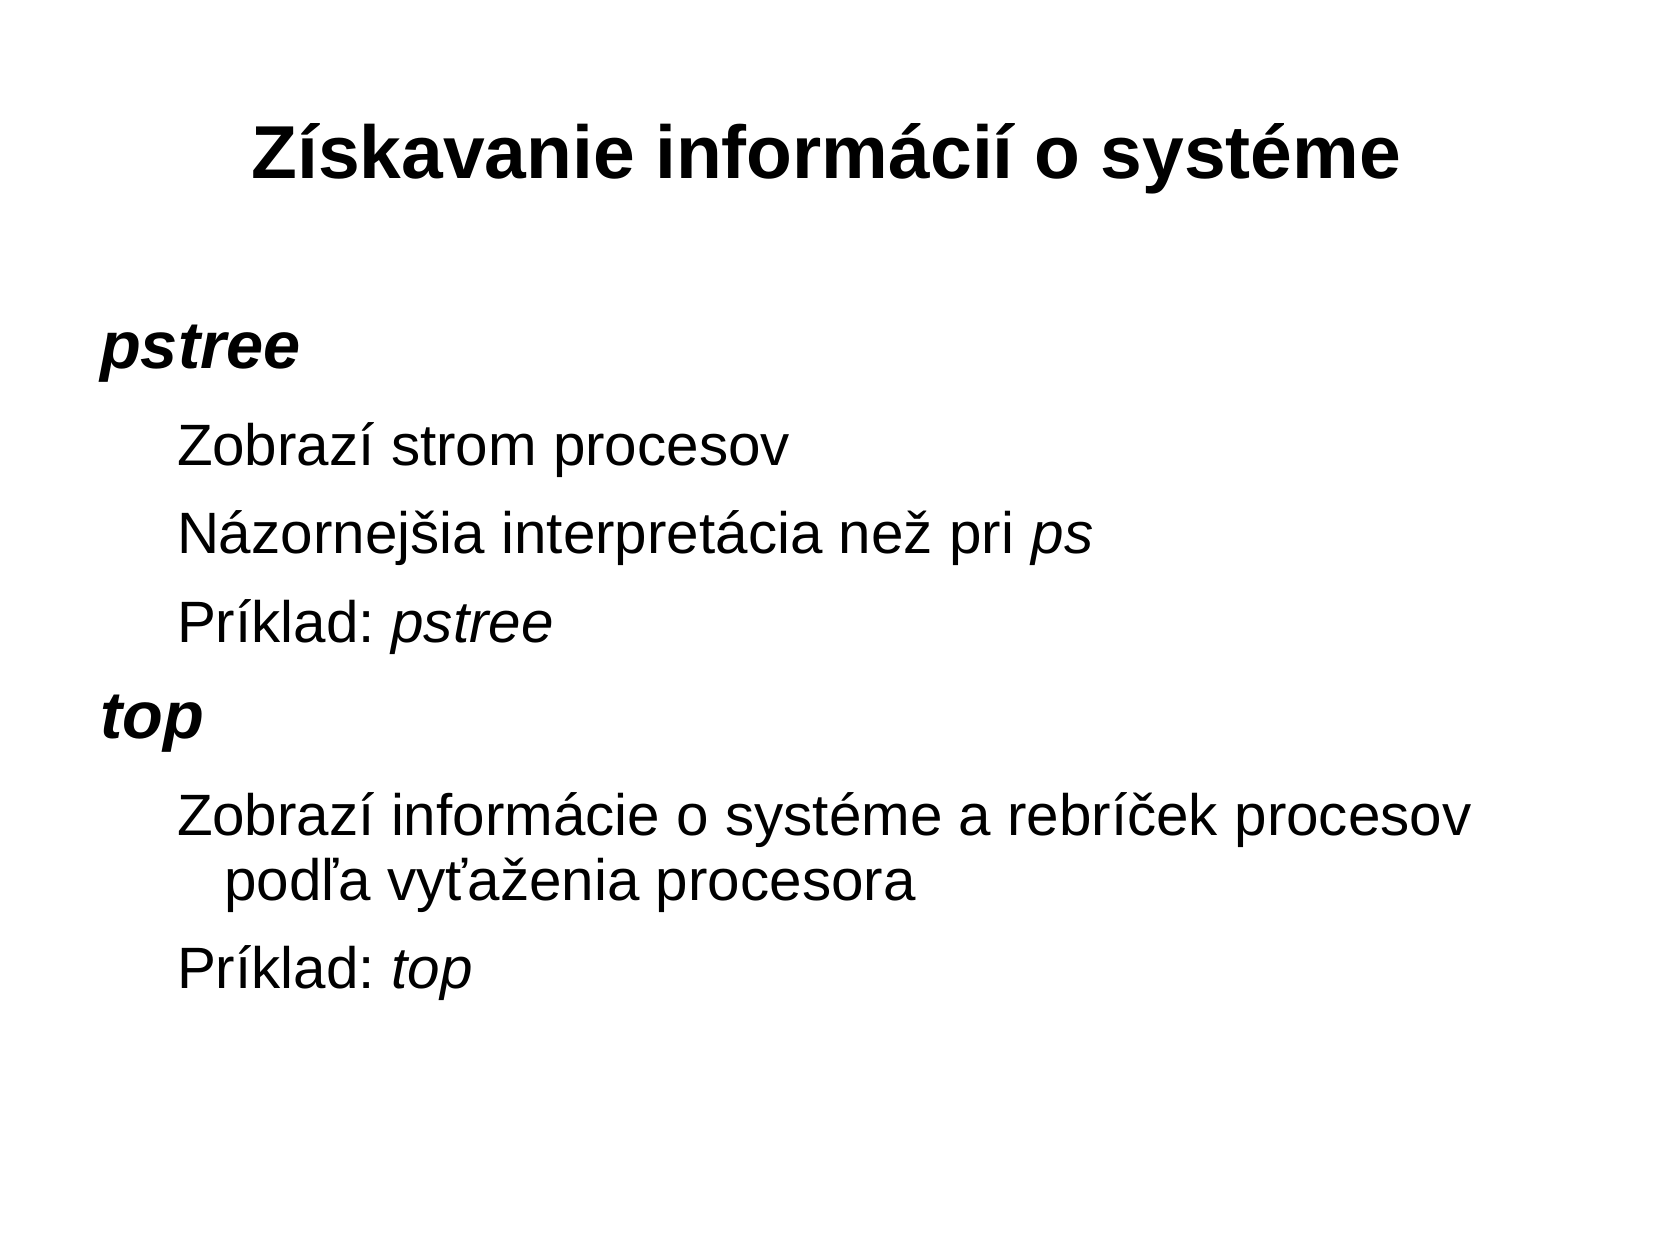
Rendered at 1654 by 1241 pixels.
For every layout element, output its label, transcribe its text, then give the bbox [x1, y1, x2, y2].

title Získavanie informácií o systéme [82, 49, 1571, 257]
list pstree Zobrazí strom procesov Názornejšia interpretácia než pri ps Príklad: pstree top Zobrazí informácie o systéme a rebríček procesov podľa vyťaženia procesora Príklad: top [82, 307, 1571, 1127]
